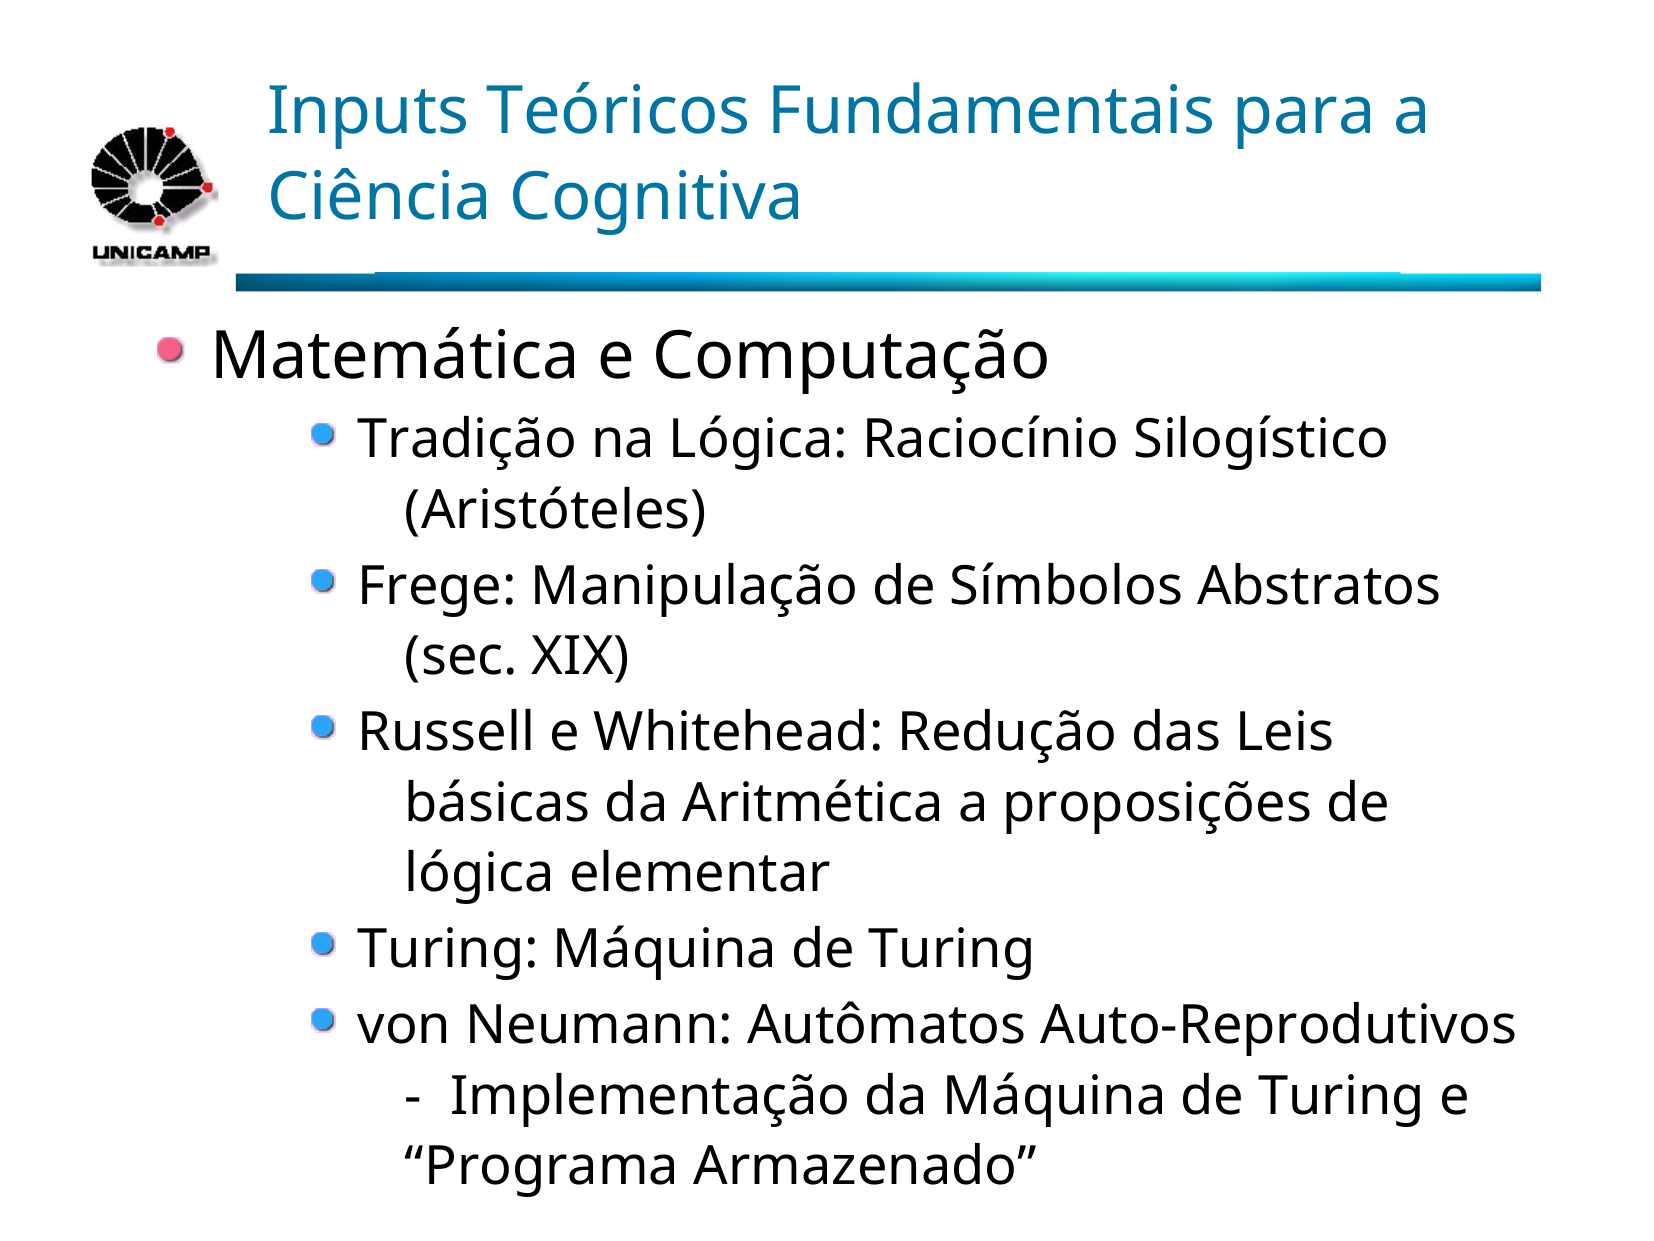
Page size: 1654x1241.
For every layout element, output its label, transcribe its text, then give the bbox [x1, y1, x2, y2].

title Inputs Teóricos Fundamentais para a Ciência Cognitiva [266, 29, 1536, 237]
list Matemática e Computação Tradição na Lógica: Raciocínio Silogístico (Aristóteles) Frege: Manipulação de Símbolos Abstratos (sec. XIX) Russell e Whitehead: Redução das Leis básicas da Aritmética a proposições de lógica elementar Turing: Máquina de Turing von Neumann: Autômatos Auto-Reprodutivos - Implementação da Máquina de Turing e “Programa Armazenado” [121, 309, 1534, 1182]
picture [125, 272, 1654, 295]
